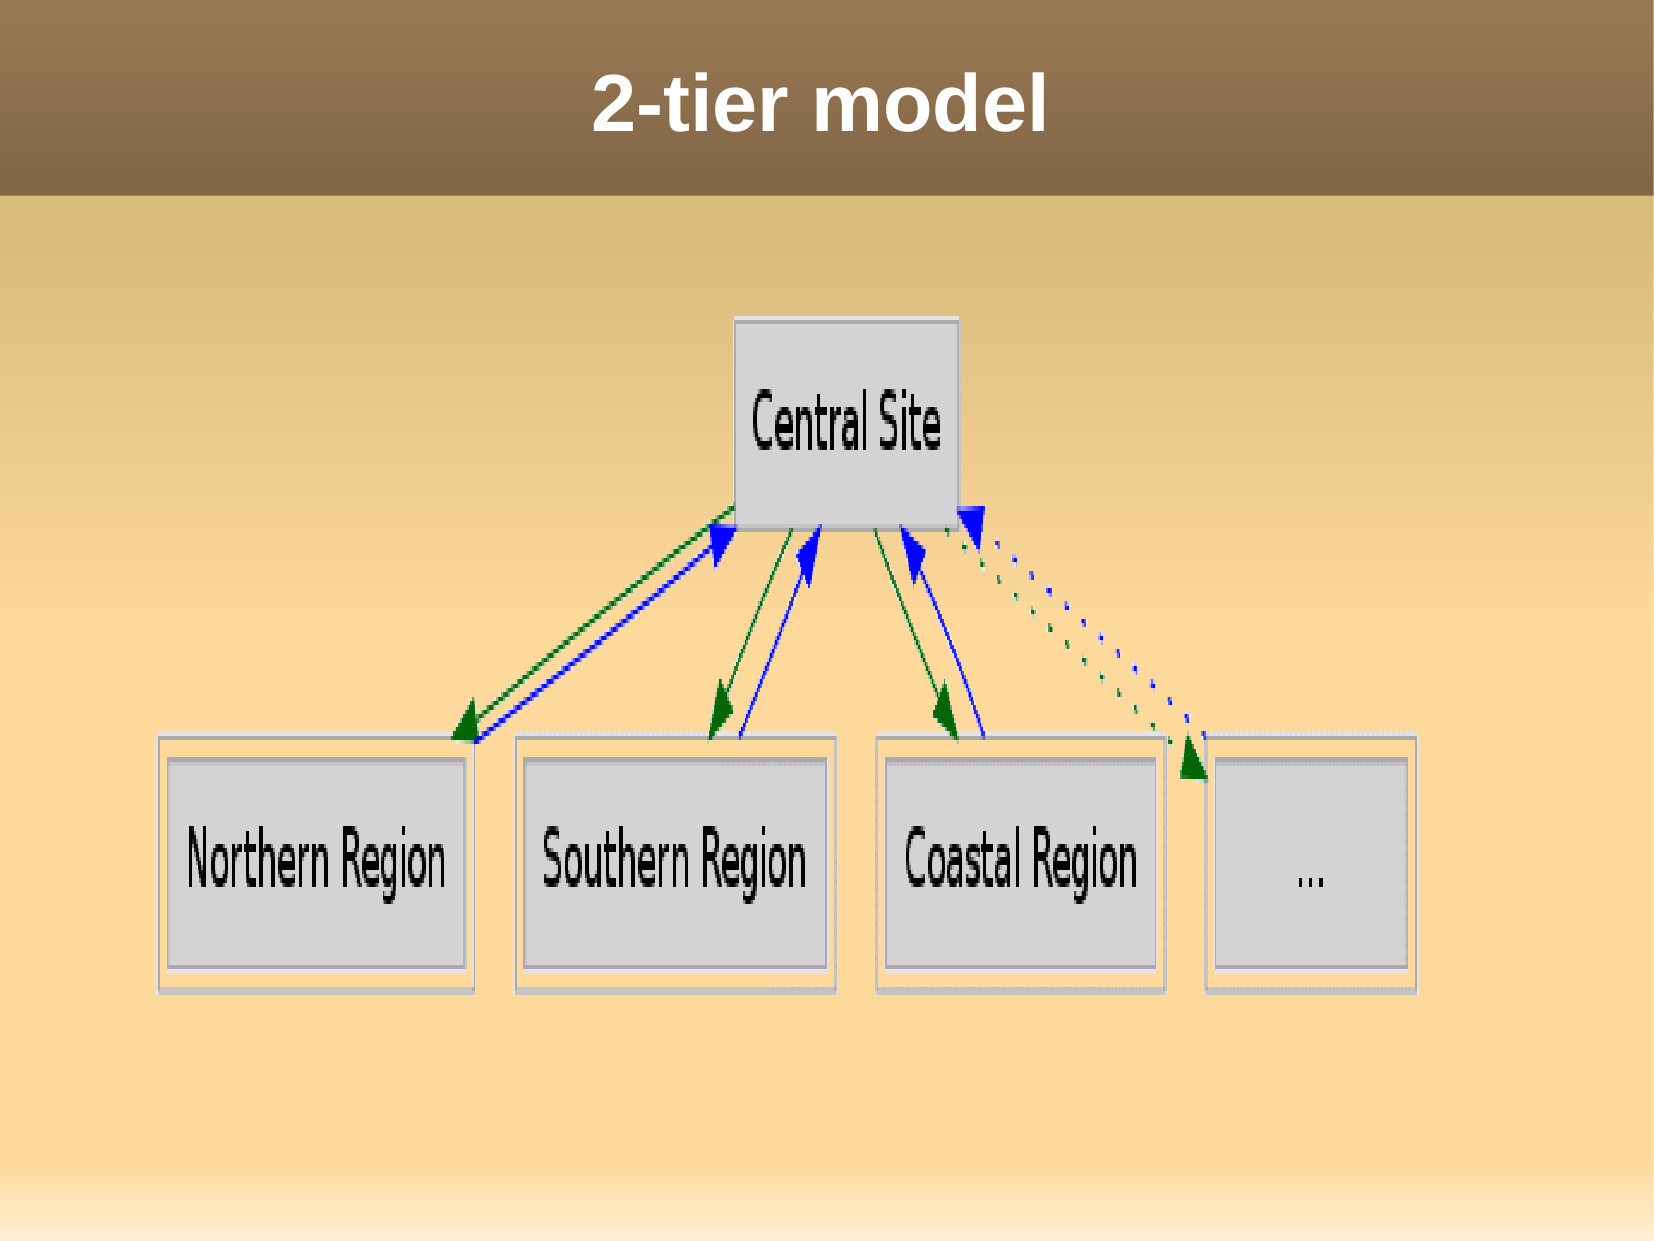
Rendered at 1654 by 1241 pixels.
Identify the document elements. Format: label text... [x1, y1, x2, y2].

title 2-tier model [76, 0, 1565, 208]
picture [0, 0, 1654, 1241]
